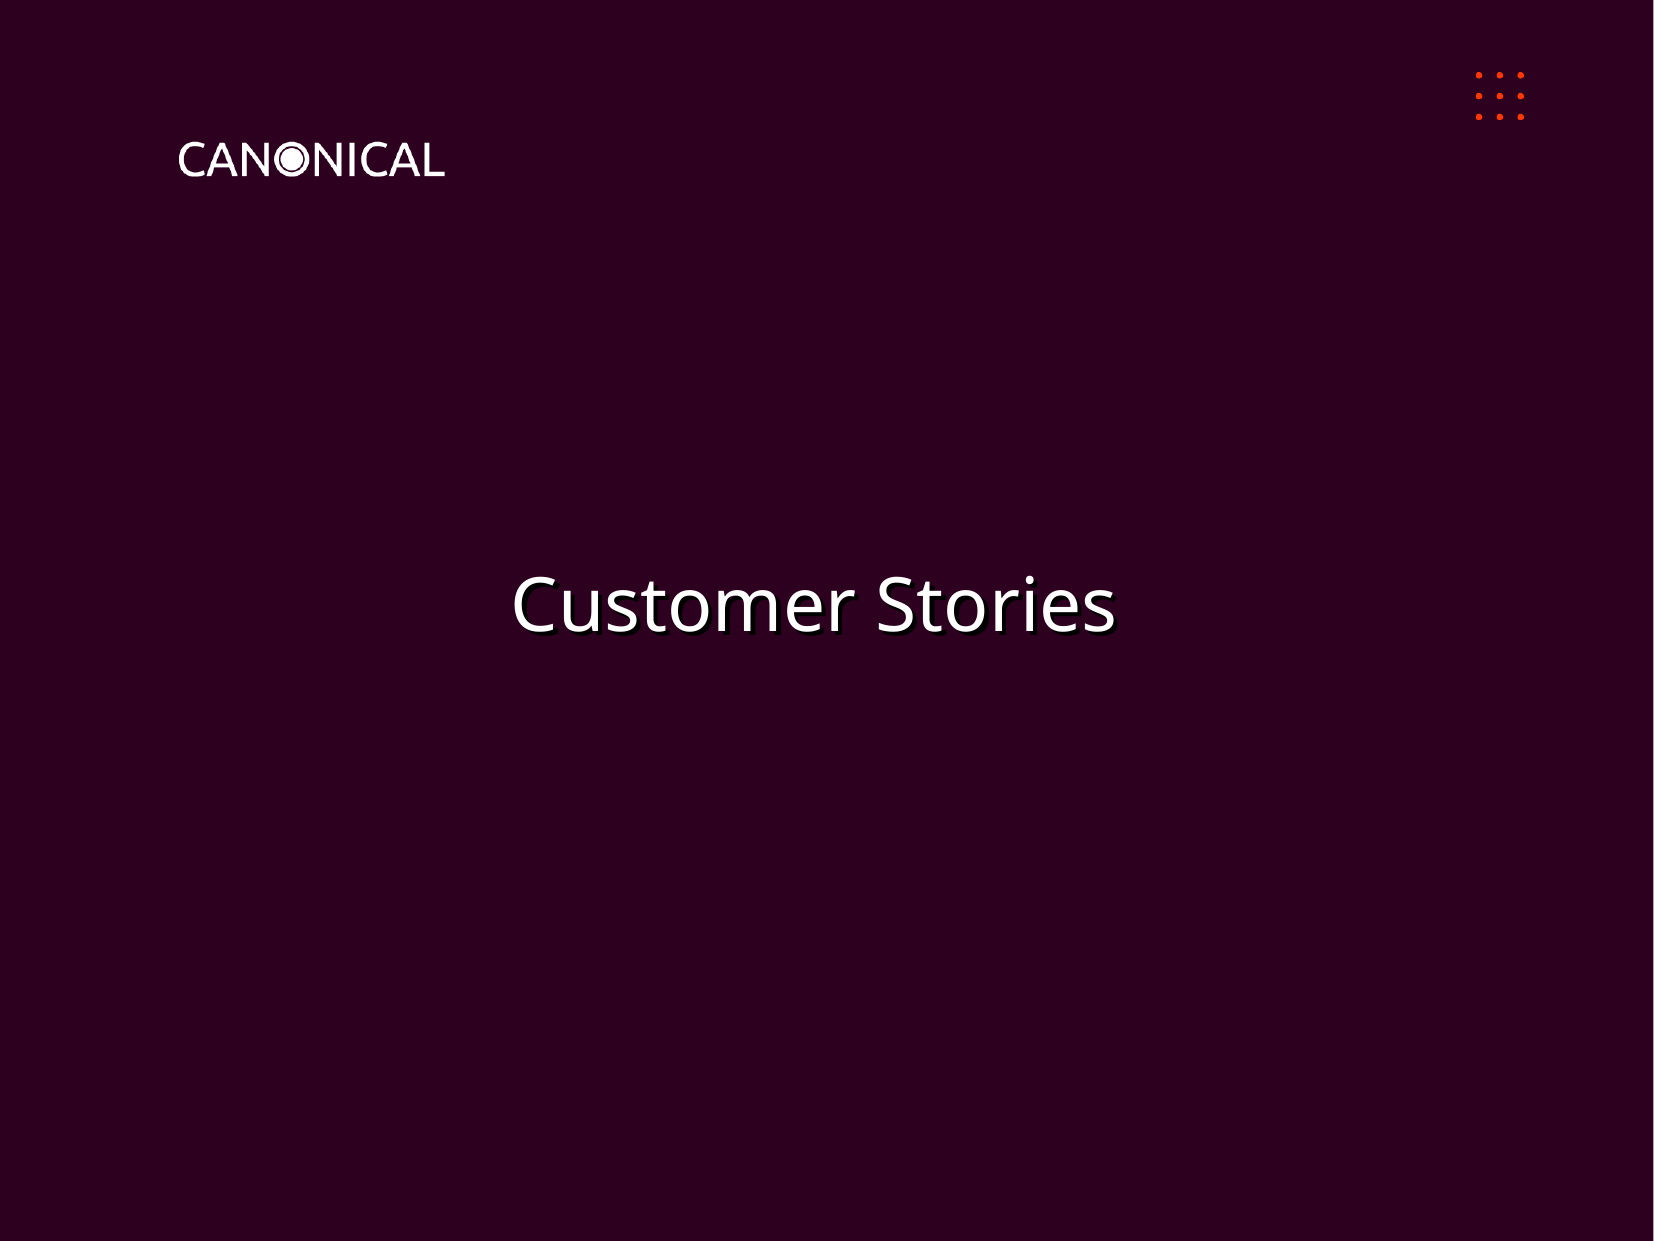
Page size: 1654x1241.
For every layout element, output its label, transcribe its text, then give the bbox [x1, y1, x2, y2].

picture [0, 0, 1654, 1241]
text_box Customer Stories [496, 543, 1264, 643]
